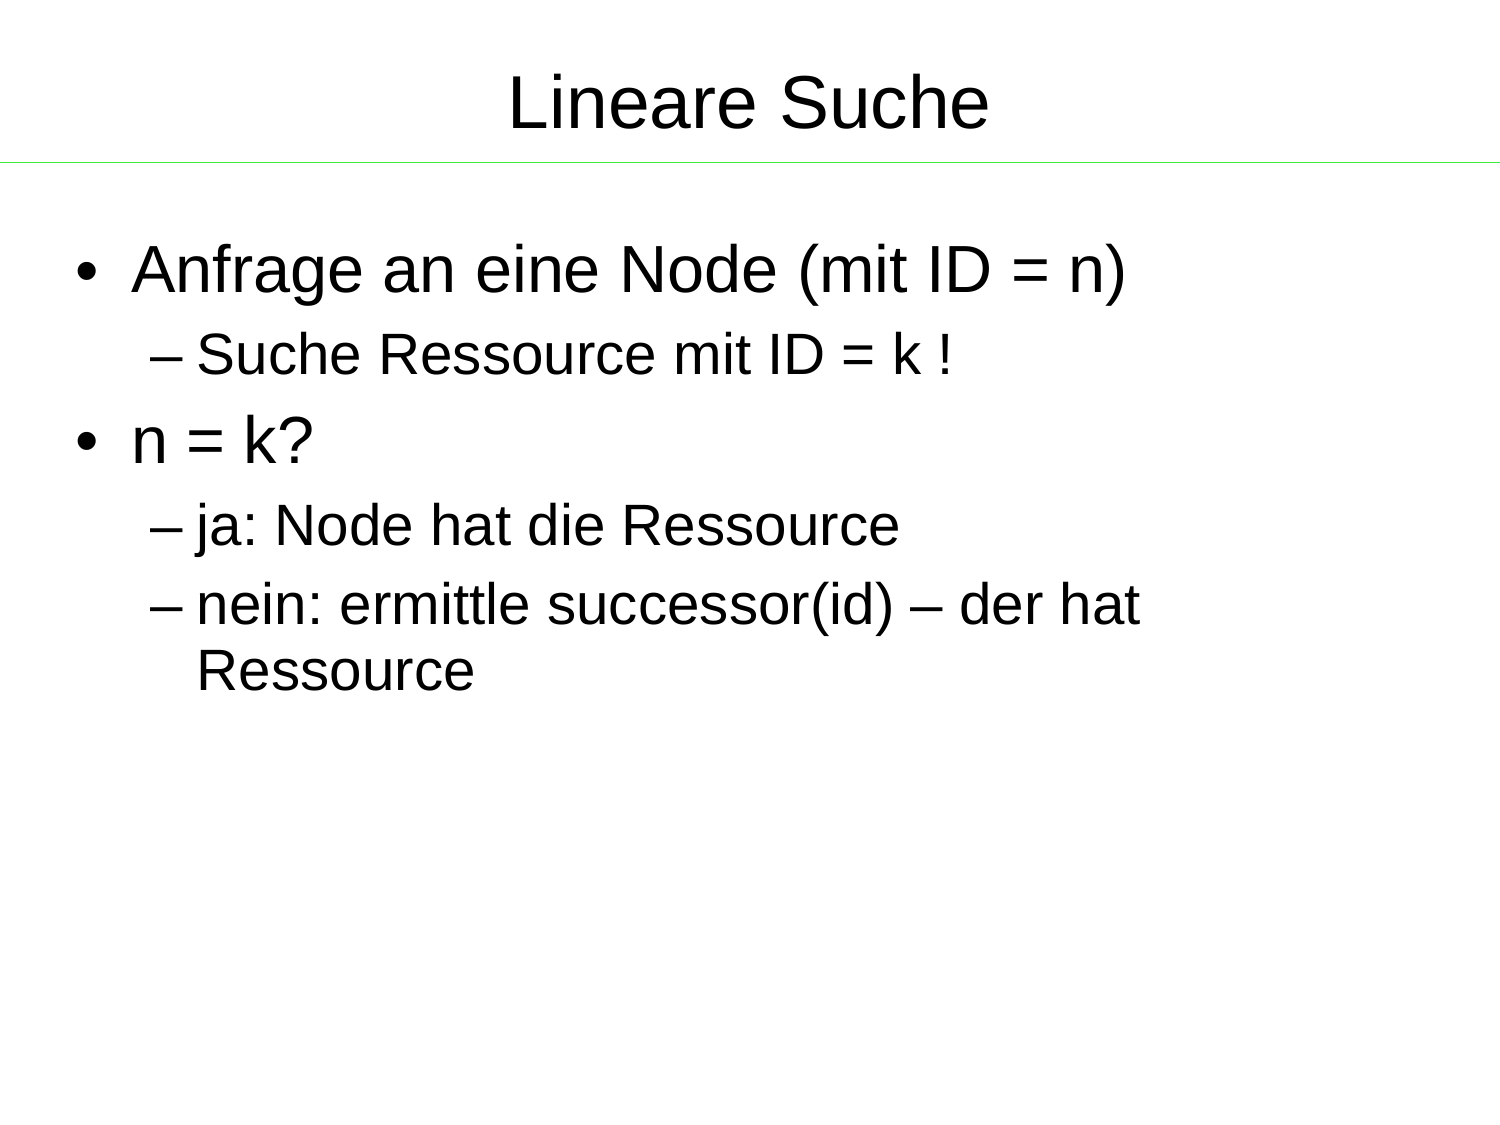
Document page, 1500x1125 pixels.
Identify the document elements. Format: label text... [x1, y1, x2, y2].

list Anfrage an eine Node (mit ID = n) Suche Ressource mit ID = k ! n = k? ja: Node hat die Ressource nein: ermittle successor(id) – der hat Ressource [75, 232, 1426, 986]
title Lineare Suche [75, 57, 1426, 148]
